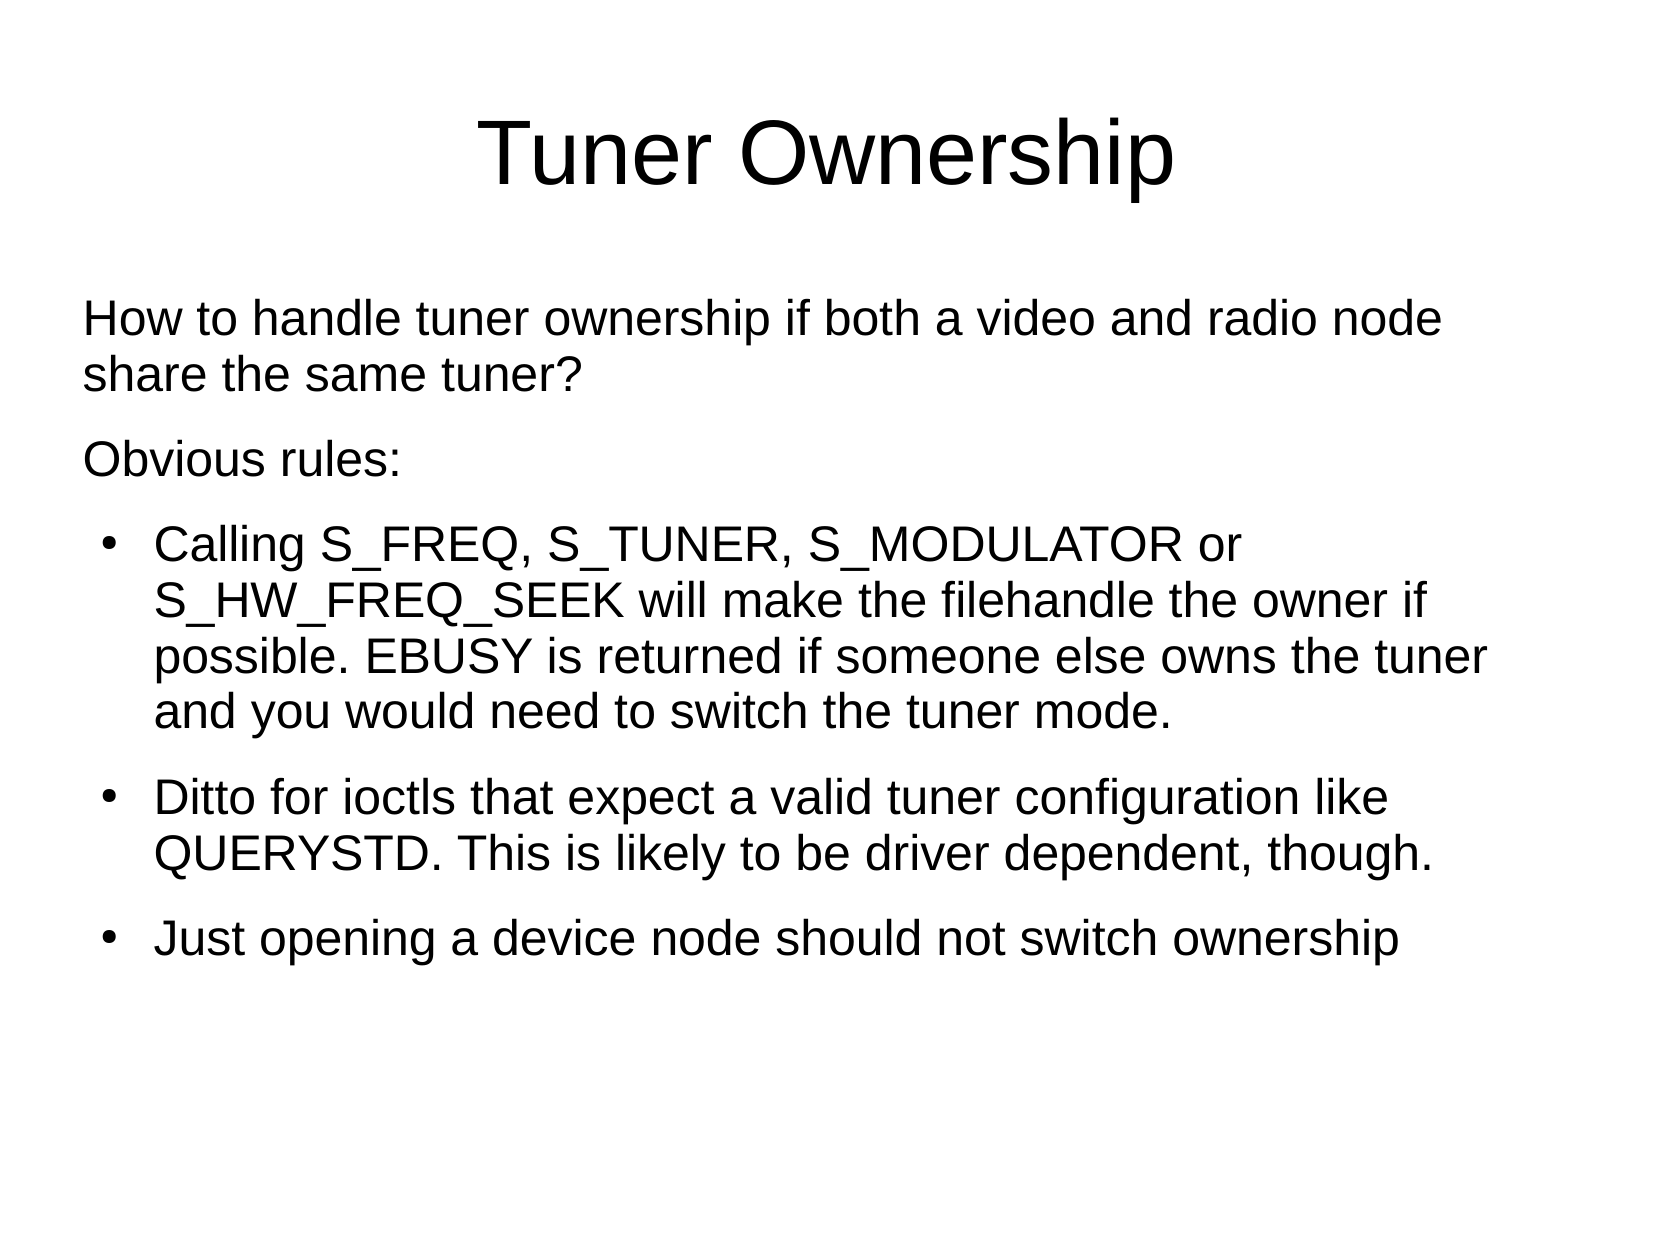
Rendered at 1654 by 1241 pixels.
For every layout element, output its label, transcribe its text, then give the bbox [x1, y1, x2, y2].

title Tuner Ownership [82, 56, 1571, 250]
list How to handle tuner ownership if both a video and radio node share the same tuner? Obvious rules: Calling S_FREQ, S_TUNER, S_MODULATOR or S_HW_FREQ_SEEK will make the filehandle the owner if possible. EBUSY is returned if someone else owns the tuner and you would need to switch the tuner mode. Ditto for ioctls that expect a valid tuner configuration like QUERYSTD. This is likely to be driver dependent, though. Just opening a device node should not switch ownership [82, 290, 1571, 1094]
